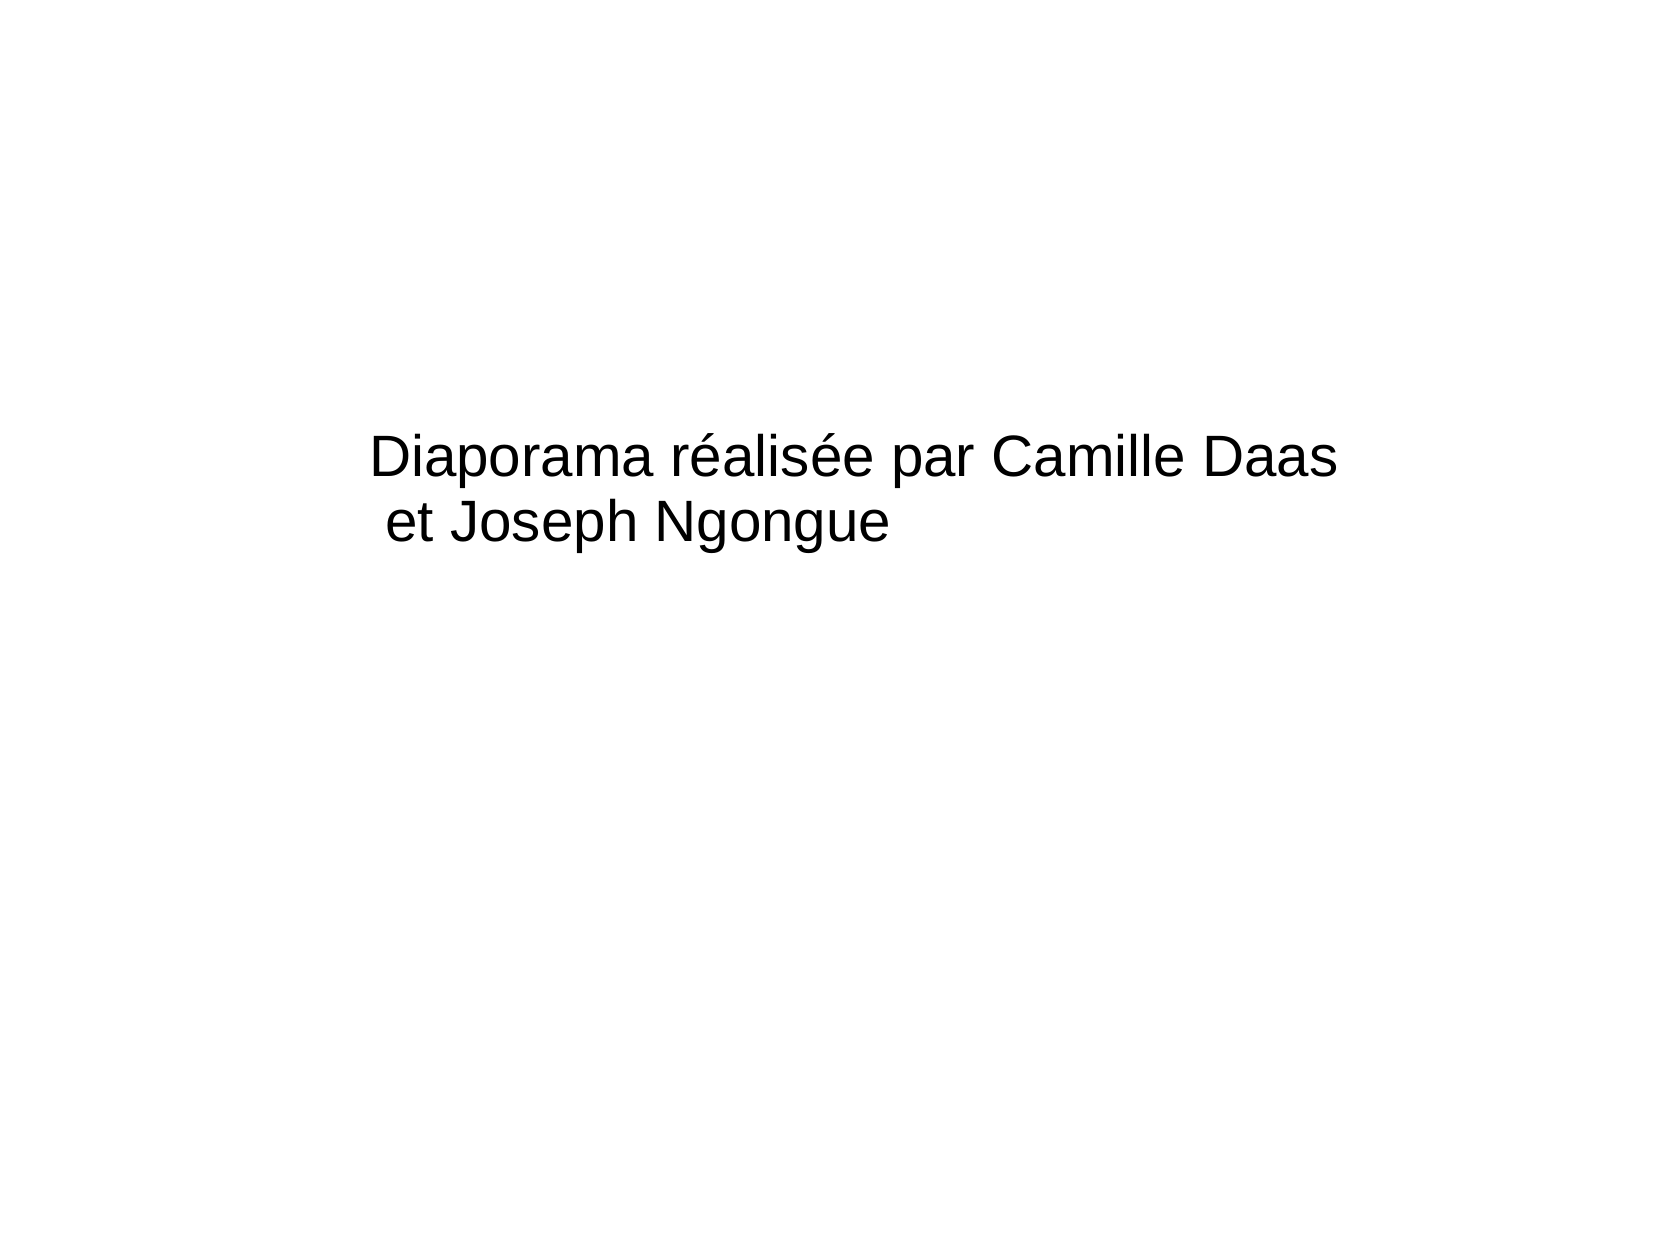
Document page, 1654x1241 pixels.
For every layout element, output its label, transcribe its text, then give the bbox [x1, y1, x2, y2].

text_box Diaporama réalisée par Camille Daas et Joseph Ngongue [354, 416, 1654, 562]
